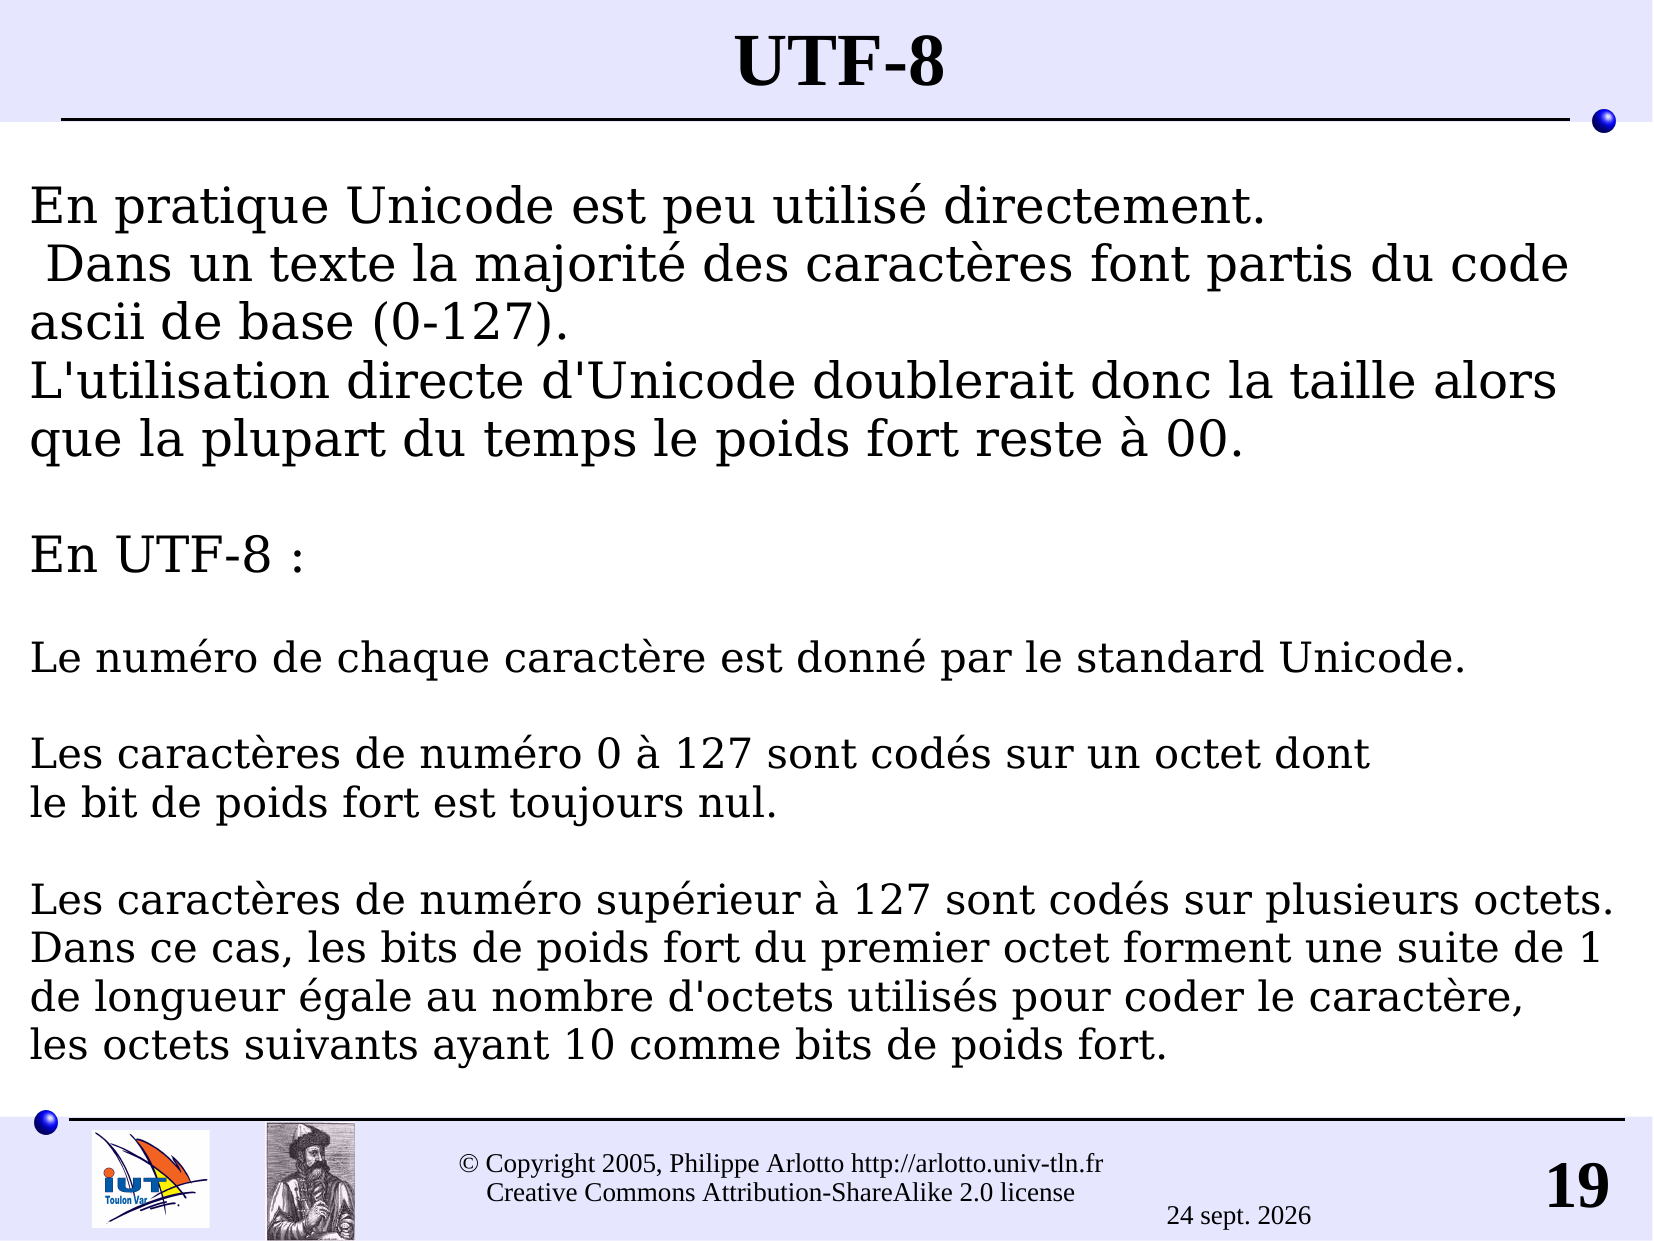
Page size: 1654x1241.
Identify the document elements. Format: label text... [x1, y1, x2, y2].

text_box En pratique Unicode est peu utilisé directement. Dans un texte la majorité des caractères font partis du code ascii de base (0-127). L'utilisation directe d'Unicode doublerait donc la taille alors que la plupart du temps le poids fort reste à 00. En UTF-8 : Le numéro de chaque caractère est donné par le standard Unicode. Les caractères de numéro 0 à 127 sont codés sur un octet dont le bit de poids fort est toujours nul. Les caractères de numéro supérieur à 127 sont codés sur plusieurs octets. Dans ce cas, les bits de poids fort du premier octet forment une suite de 1 de longueur égale au nombre d'octets utilisés pour coder le caractère, les octets suivants ayant 10 comme bits de poids fort. [29, 177, 1617, 1136]
title UTF-8 [95, 11, 1585, 110]
picture [265, 1136, 355, 1241]
